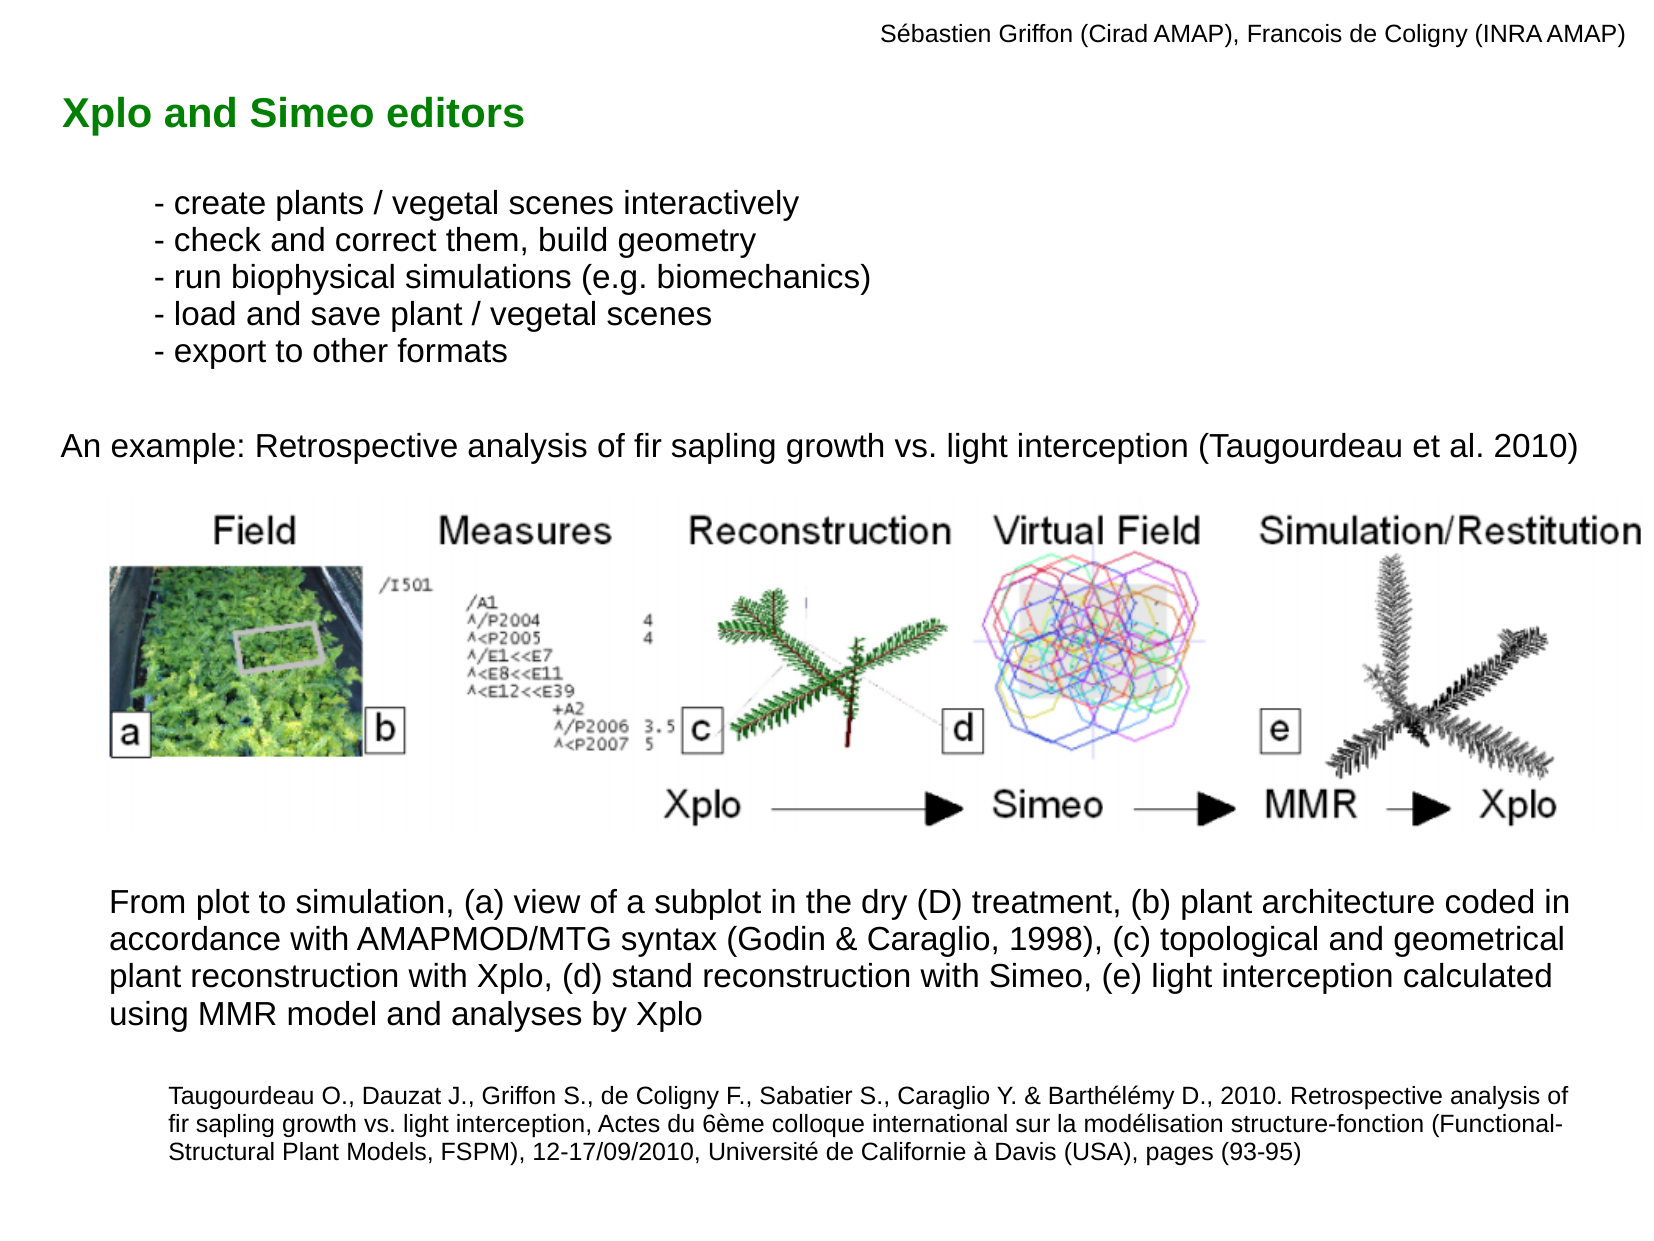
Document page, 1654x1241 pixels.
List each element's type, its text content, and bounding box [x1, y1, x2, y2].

text_box - create plants / vegetal scenes interactively - check and correct them, build geometry - run biophysical simulations (e.g. biomechanics) - load and save plant / vegetal scenes - export to other formats [138, 177, 1510, 378]
text_box Sébastien Griffon (Cirad AMAP), Francois de Coligny (INRA AMAP) [670, 11, 1642, 55]
picture [77, 496, 1654, 832]
text_box An example: Retrospective analysis of fir sapling growth vs. light interception (Taugourdeau et al. 2010) [45, 420, 1654, 473]
text_box Taugourdeau O., Dauzat J., Griffon S., de Coligny F., Sabatier S., Caraglio Y. & Barthélémy D., 2010. Retrospective analysis of fir sapling growth vs. light interception, Actes du 6ème colloque international sur la modélisation structure-fonction (Functional-Structural Plant Models, FSPM), 12-17/09/2010, Université de Californie à Davis (USA), pages (93-95) [153, 1074, 1595, 1186]
text_box From plot to simulation, (a) view of a subplot in the dry (D) treatment, (b) plant architecture coded in accordance with AMAPMOD/MTG syntax (Godin & Caraglio, 1998), (c) topological and geometrical plant reconstruction with Xplo, (d) stand reconstruction with Simeo, (e) light interception calculated using MMR model and analyses by Xplo [94, 876, 1654, 1040]
text_box Xplo and Simeo editors [47, 82, 756, 144]
